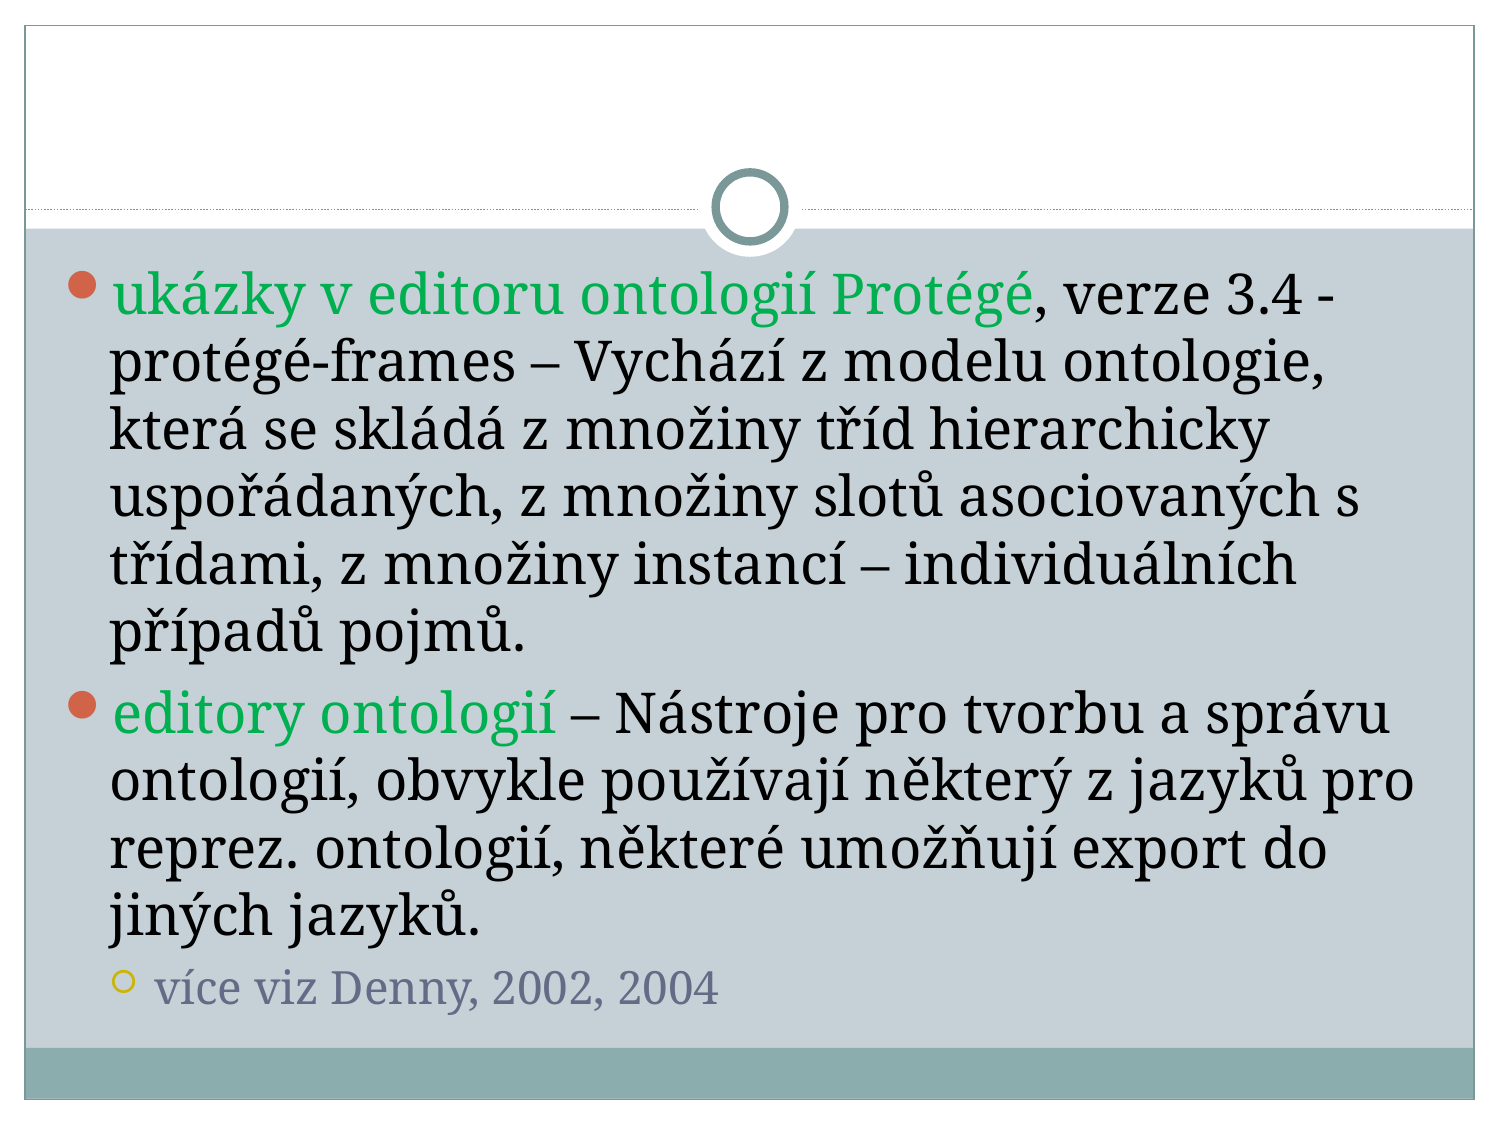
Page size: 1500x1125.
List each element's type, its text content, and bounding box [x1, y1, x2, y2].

list ukázky v editoru ontologií Protégé, verze 3.4 - protégé-frames – Vychází z modelu ontologie, která se skládá z množiny tříd hierarchicky uspořádaných, z množiny slotů asociovaných s třídami, z množiny instancí – individuálních případů pojmů. editory ontologií – Nástroje pro tvorbu a správu ontologií, obvykle používají některý z jazyků pro reprez. ontologií, některé umožňují export do jiných jazyků. více viz Denny, 2002, 2004 [49, 250, 1445, 1001]
